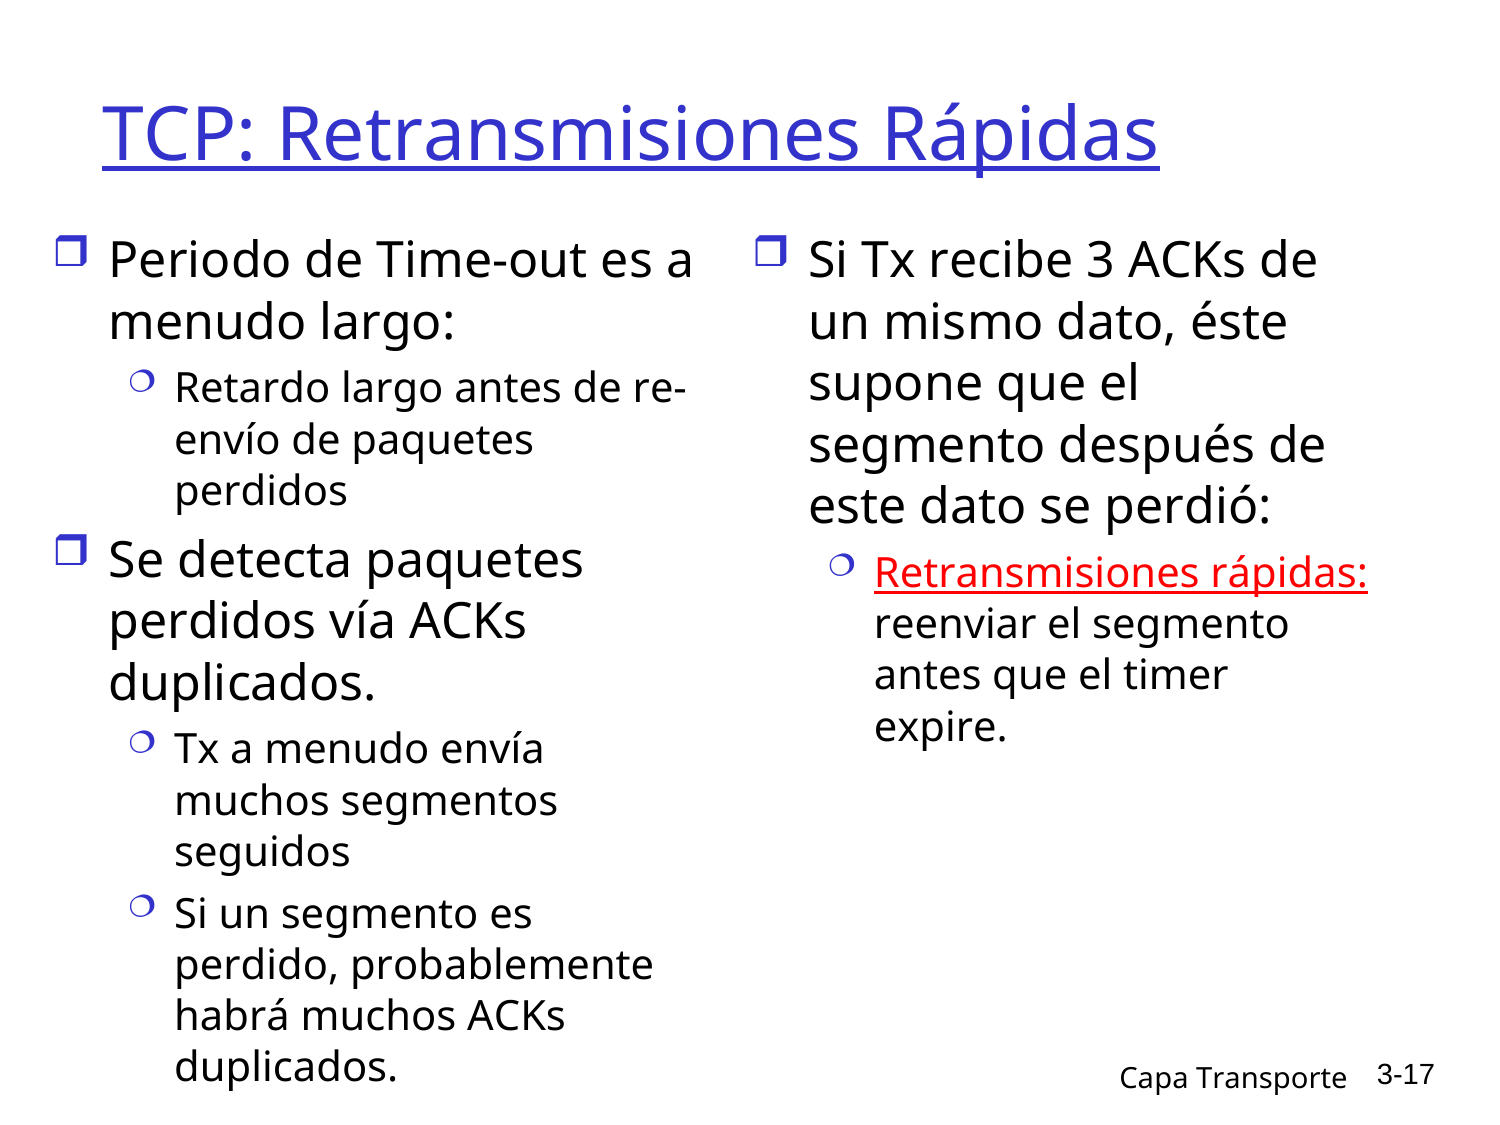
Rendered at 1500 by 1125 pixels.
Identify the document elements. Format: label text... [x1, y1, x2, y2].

list Si Tx recibe 3 ACKs de un mismo dato, éste supone que el segmento después de este dato se perdió: Retransmisiones rápidas: reenviar el segmento antes que el timer expire. [737, 221, 1388, 984]
title TCP: Retransmisiones Rápidas [87, 37, 1363, 225]
list Periodo de Time-out es a menudo largo: Retardo largo antes de re-envío de paquetes perdidos Se detecta paquetes perdidos vía ACKs duplicados. Tx a menudo envía muchos segmentos seguidos Si un segmento es perdido, probablemente habrá muchos ACKs duplicados. [37, 221, 713, 1038]
